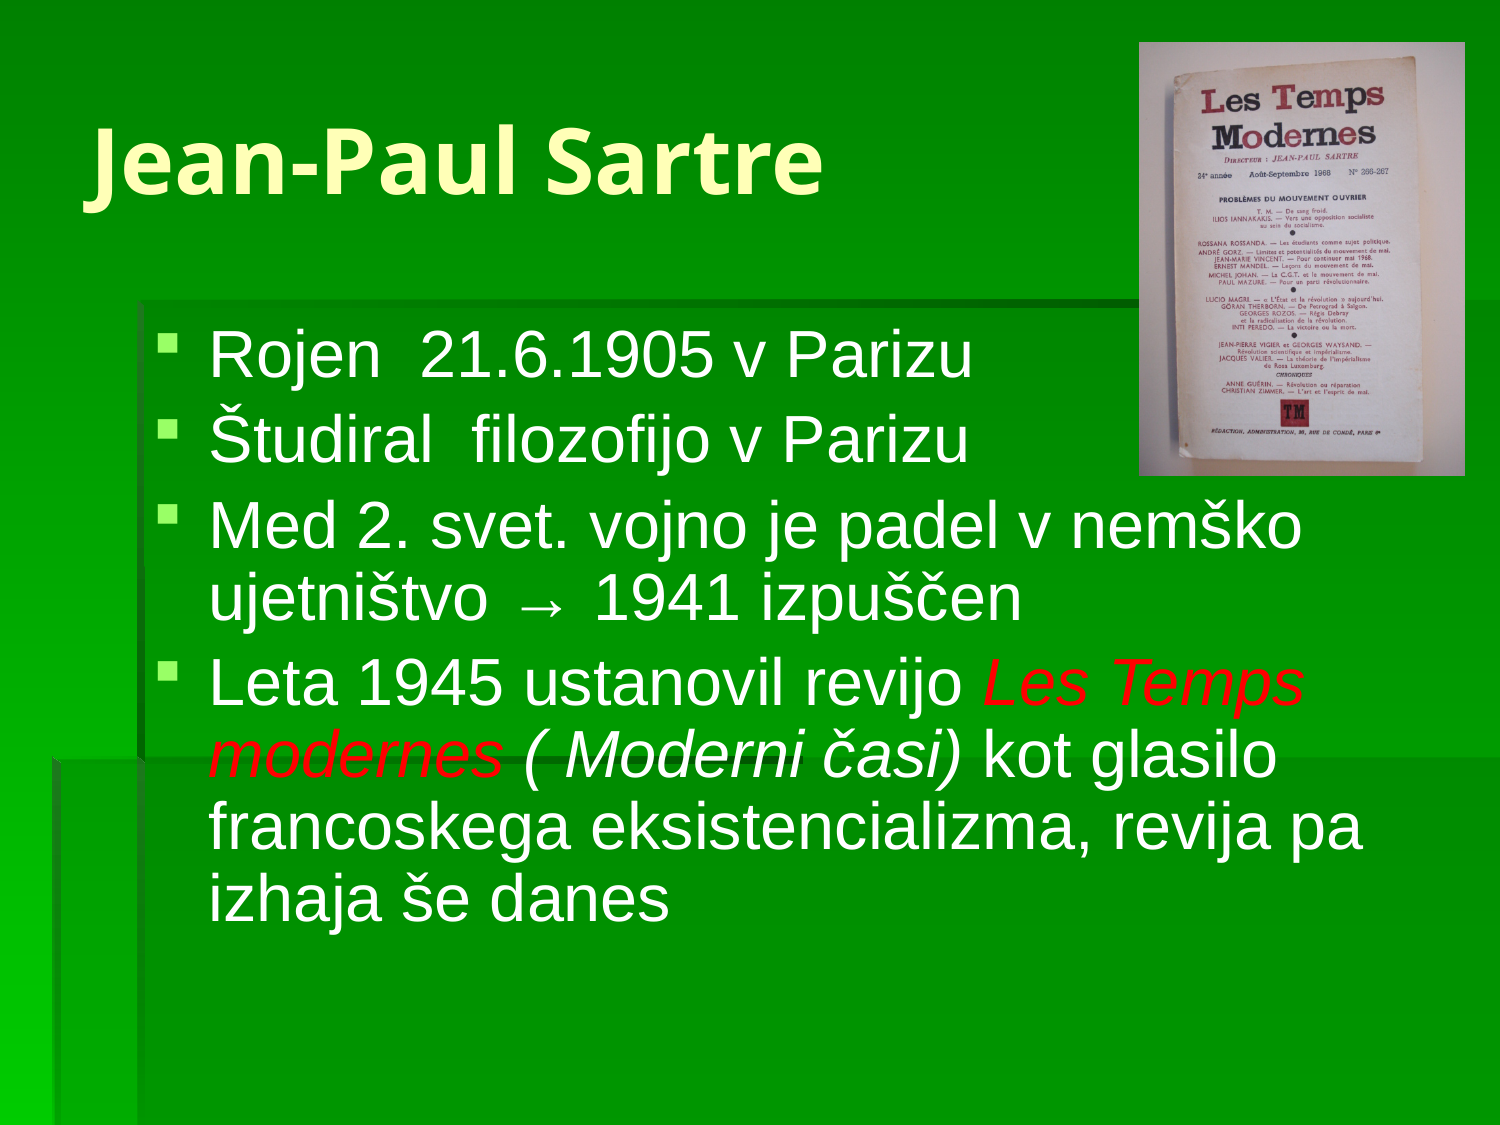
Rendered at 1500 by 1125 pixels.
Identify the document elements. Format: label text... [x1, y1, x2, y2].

picture [1139, 42, 1465, 476]
title Jean-Paul Sartre [75, 40, 1451, 275]
list Rojen 21.6.1905 v Parizu Študiral filozofijo v Parizu Med 2. svet. vojno je padel v nemško ujetništvo → 1941 izpuščen Leta 1945 ustanovil revijo Les Temps modernes ( Moderni časi) kot glasilo francoskega eksistencializma, revija pa izhaja še danes [137, 312, 1451, 1000]
